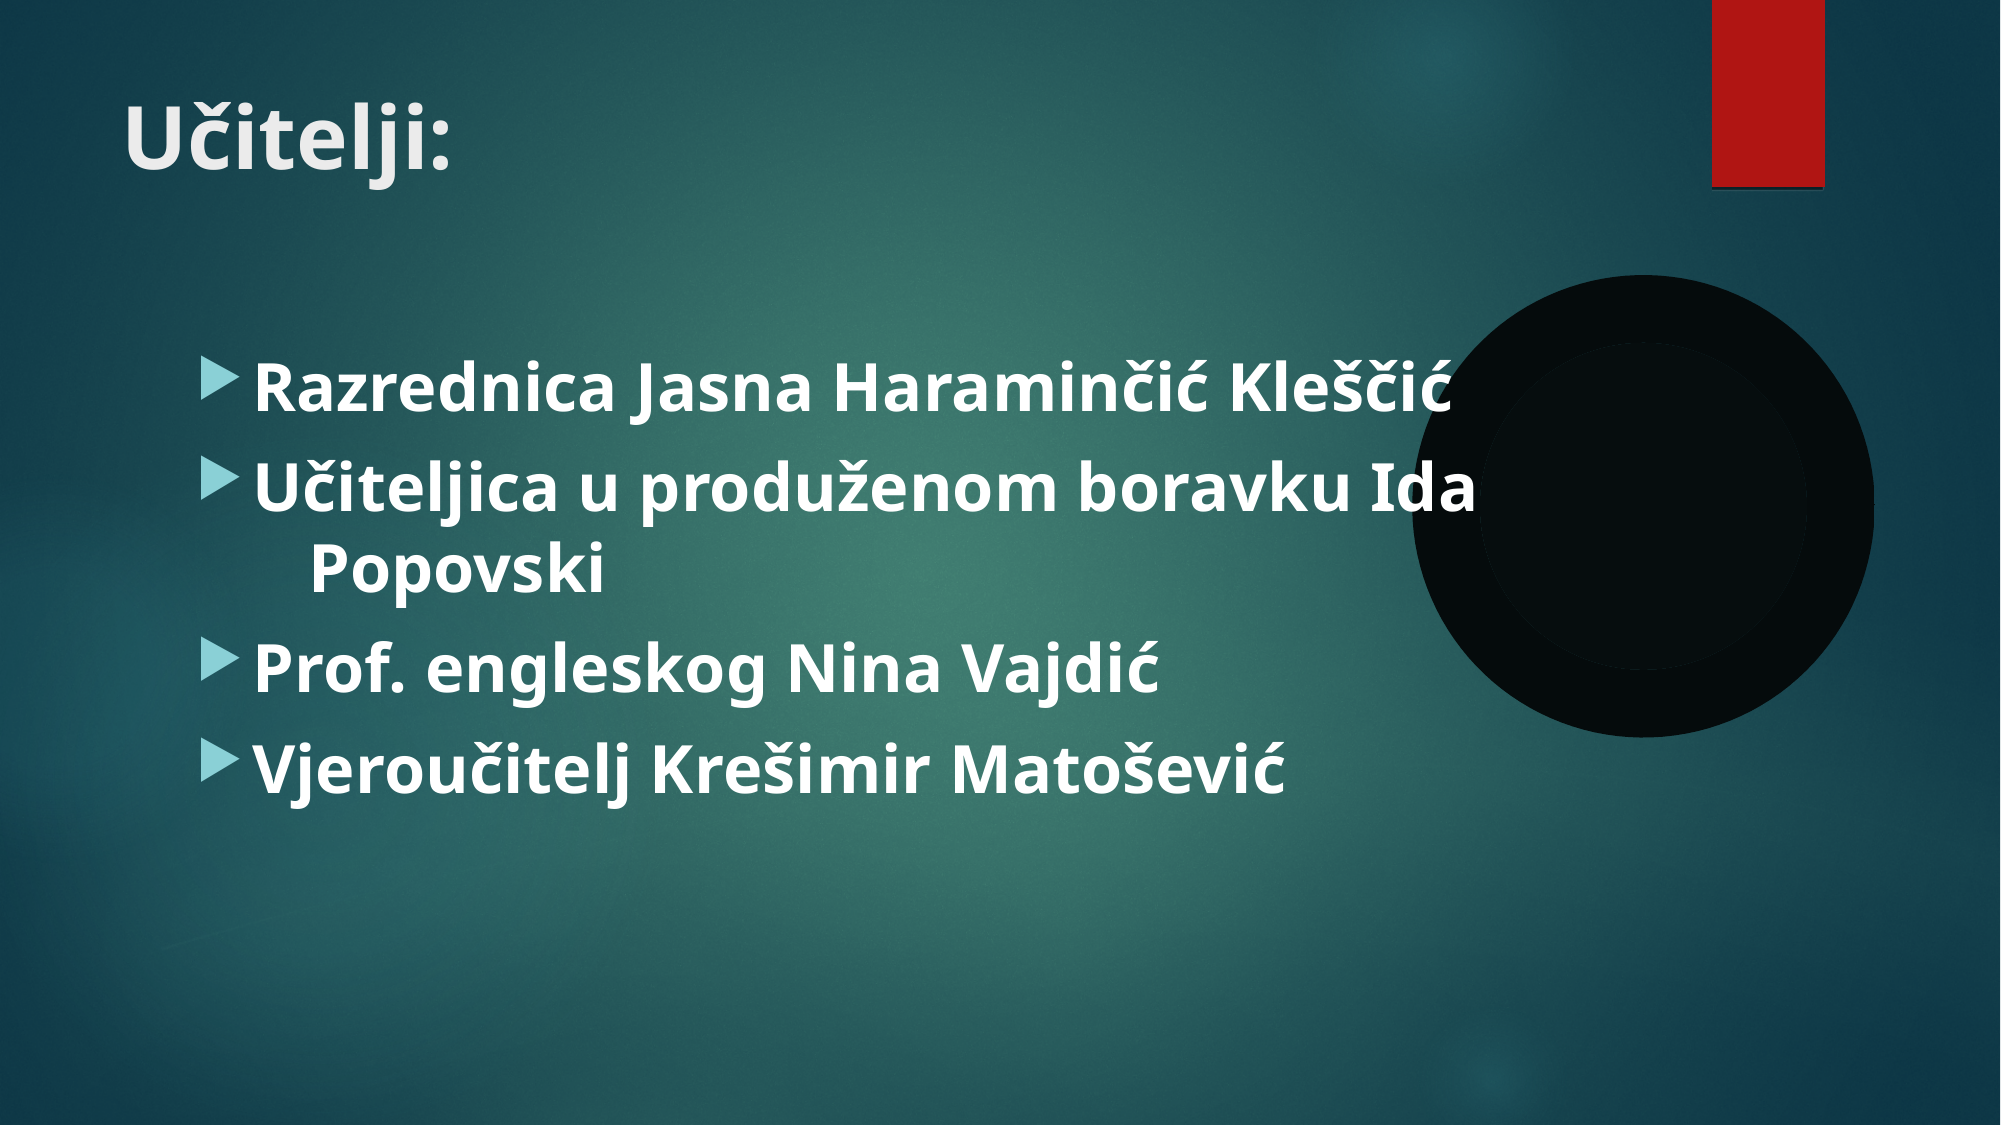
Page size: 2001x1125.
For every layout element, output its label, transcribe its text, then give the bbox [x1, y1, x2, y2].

list Razrednica Jasna Haraminčić Kleščić Učiteljica u produženom boravku Ida Popovski Prof. engleskog Nina Vajdić Vjeroučitelj Krešimir Matošević [181, 336, 1649, 1026]
title Učitelji: [106, 74, 1649, 305]
